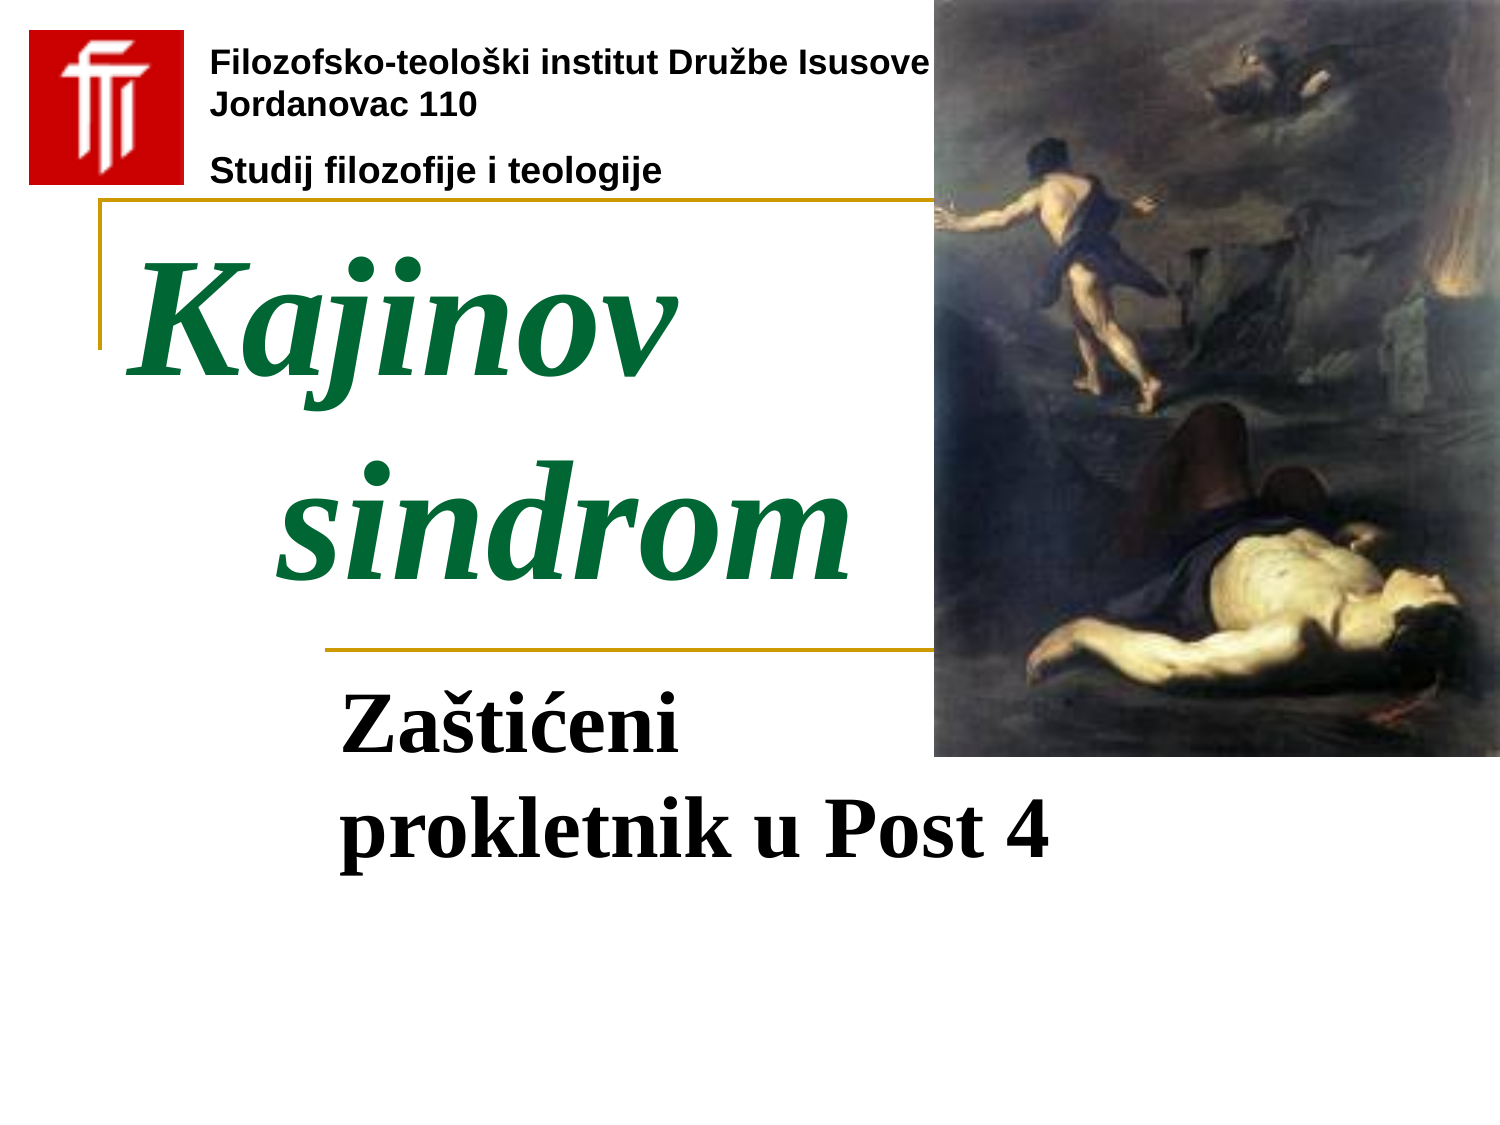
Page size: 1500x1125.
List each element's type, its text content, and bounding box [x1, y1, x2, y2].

subtitle Zaštićeni prokletnik u Post 4 [324, 657, 1293, 945]
text_box Filozofsko-teološki institut Družbe Isusove Jordanovac 110 Studij filozofije i teologije [194, 31, 963, 199]
picture [29, 30, 184, 185]
picture [934, 0, 1500, 757]
title Kajinov sindrom [112, 207, 934, 622]
